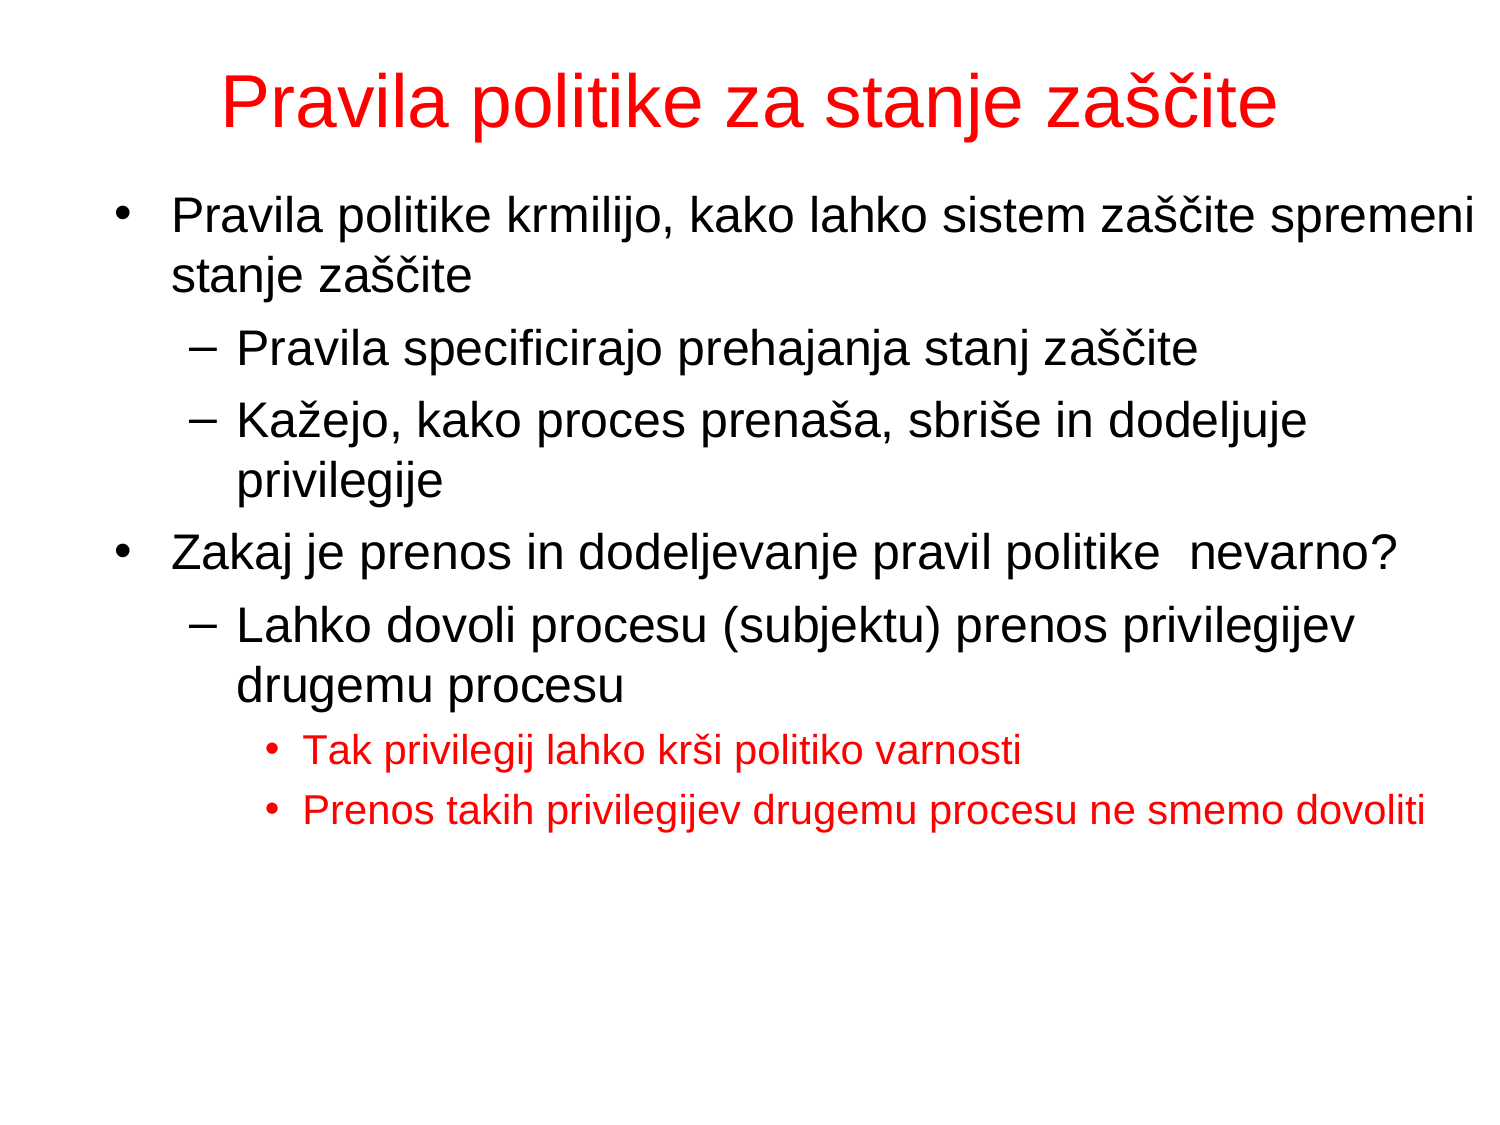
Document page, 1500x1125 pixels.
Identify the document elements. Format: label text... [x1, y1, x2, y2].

list Pravila politike krmilijo, kako lahko sistem zaščite spremeni stanje zaščite Pravila specificirajo prehajanja stanj zaščite Kažejo, kako proces prenaša, sbriše in dodeljuje privilegije Zakaj je prenos in dodeljevanje pravil politike nevarno? Lahko dovoli procesu (subjektu) prenos privilegijev drugemu procesu Tak privilegij lahko krši politiko varnosti Prenos takih privilegijev drugemu procesu ne smemo dovoliti [99, 174, 1500, 1063]
title Pravila politike za stanje zaščite [75, 45, 1426, 151]
